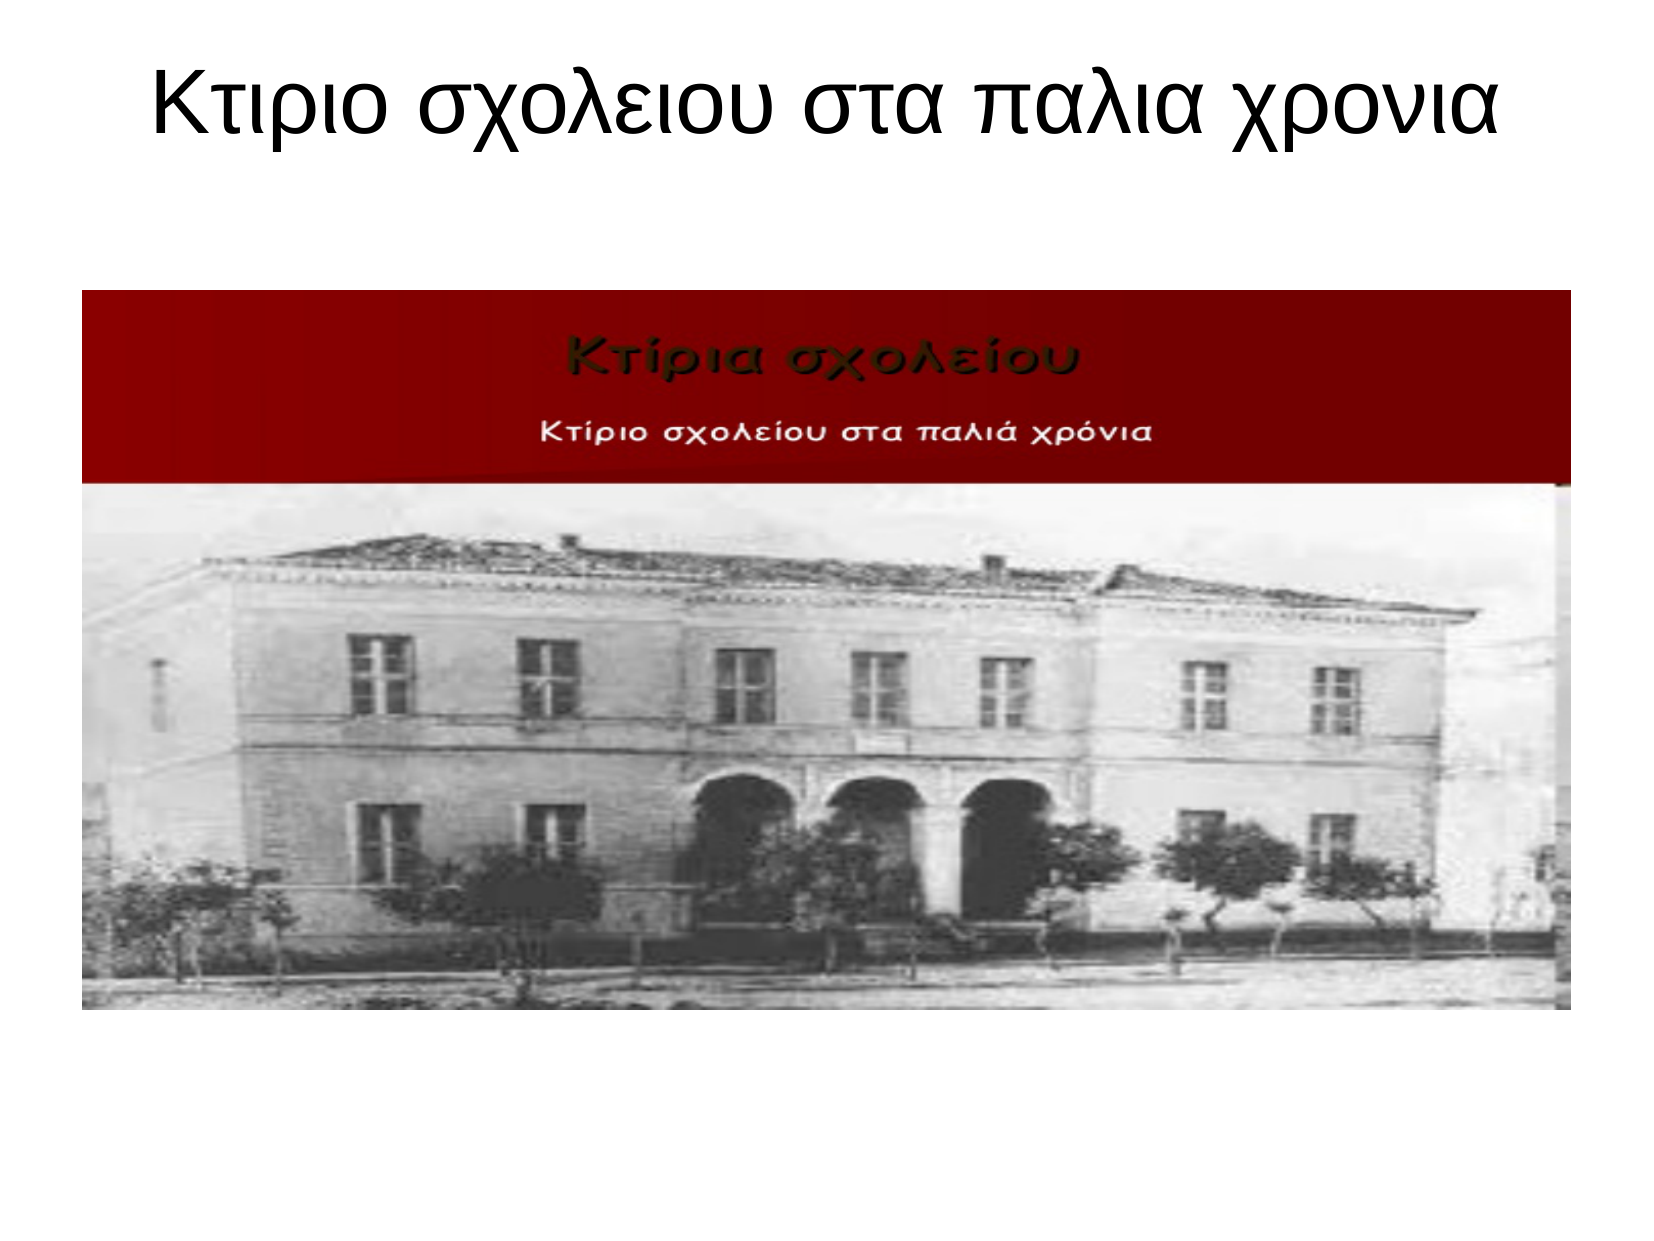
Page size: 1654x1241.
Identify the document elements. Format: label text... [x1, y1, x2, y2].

picture [82, 290, 1571, 1010]
title Κτιριο σχολειου στα παλια χρονια [82, 49, 1571, 257]
